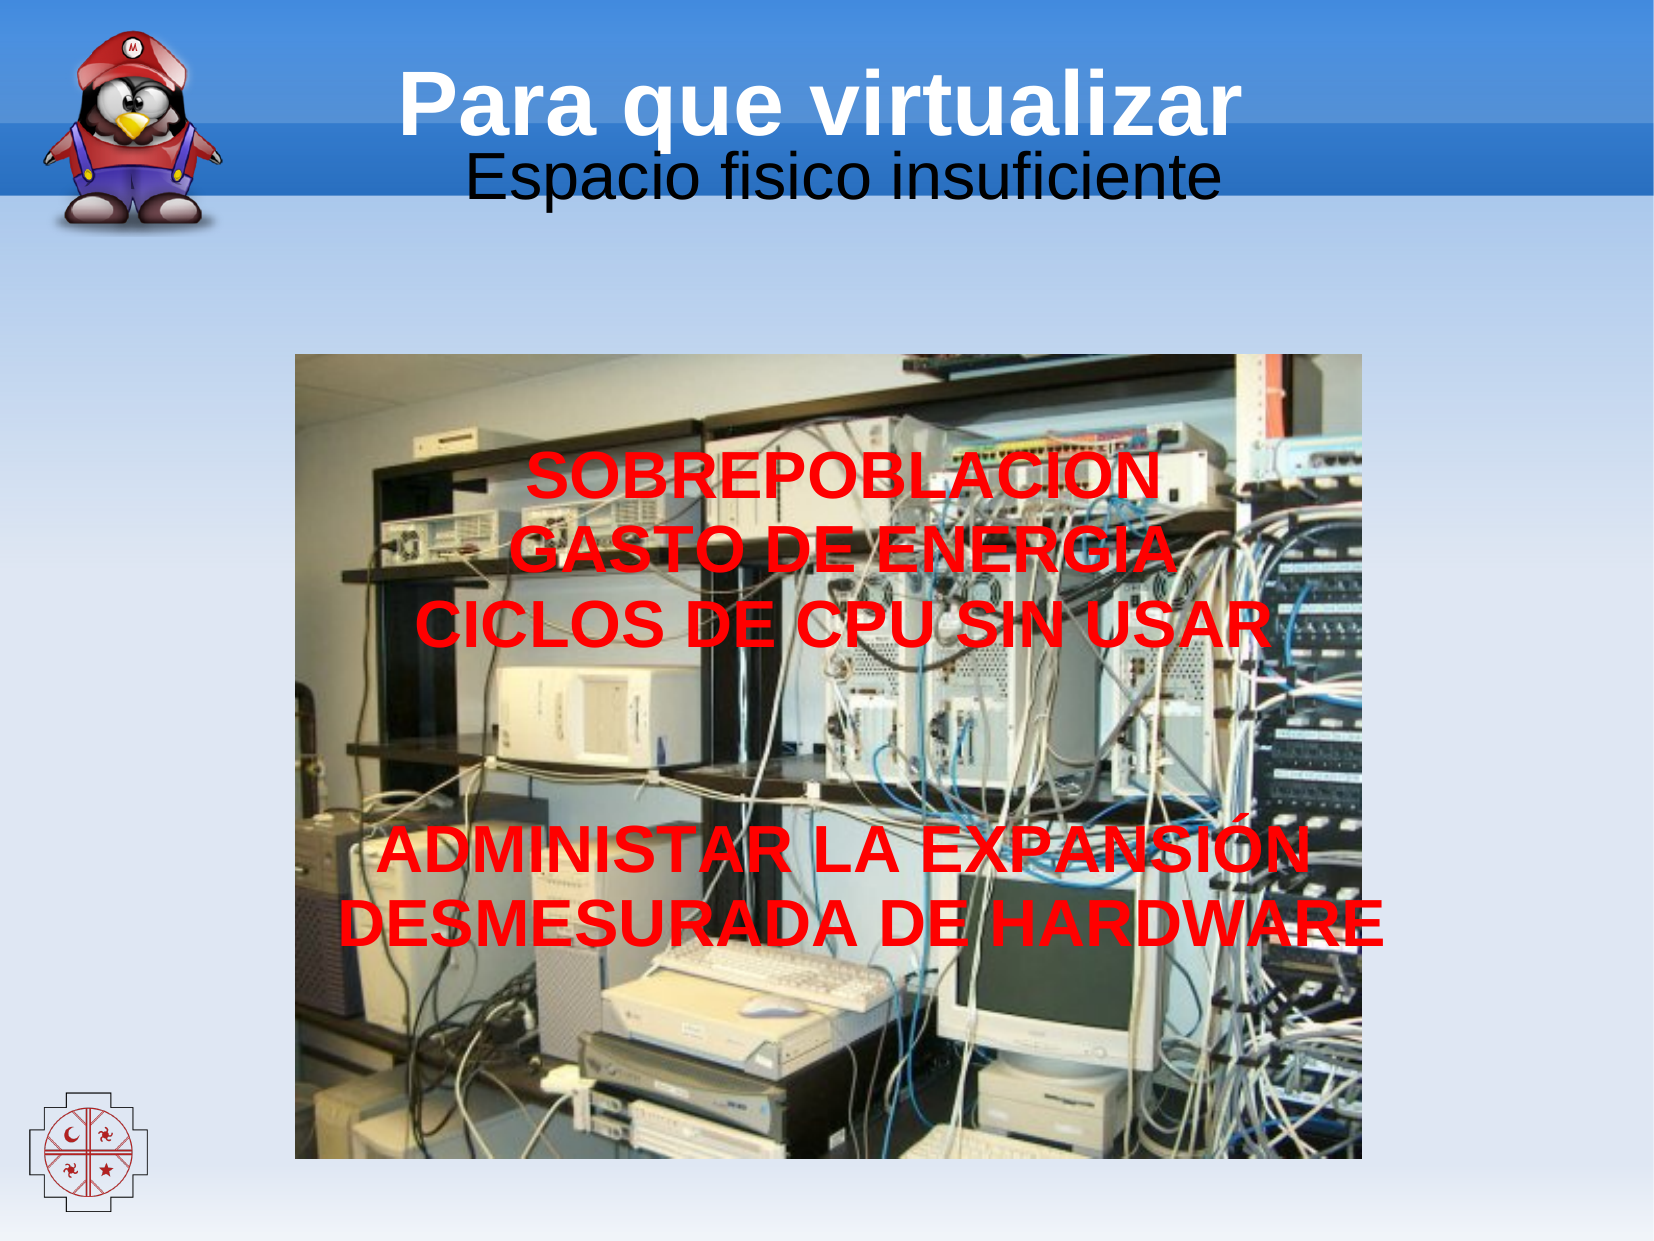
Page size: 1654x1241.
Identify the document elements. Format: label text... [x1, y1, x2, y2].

subtitle Espacio fisico insuficiente SOBREPOBLACION GASTO DE ENERGIA CICLOS DE CPU SIN USAR ADMINISTAR LA EXPANSIÓN DESMESURADA DE HARDWARE [82, 138, 1571, 1241]
picture [0, 0, 1654, 1241]
title Para que virtualizar [76, 7, 1565, 138]
